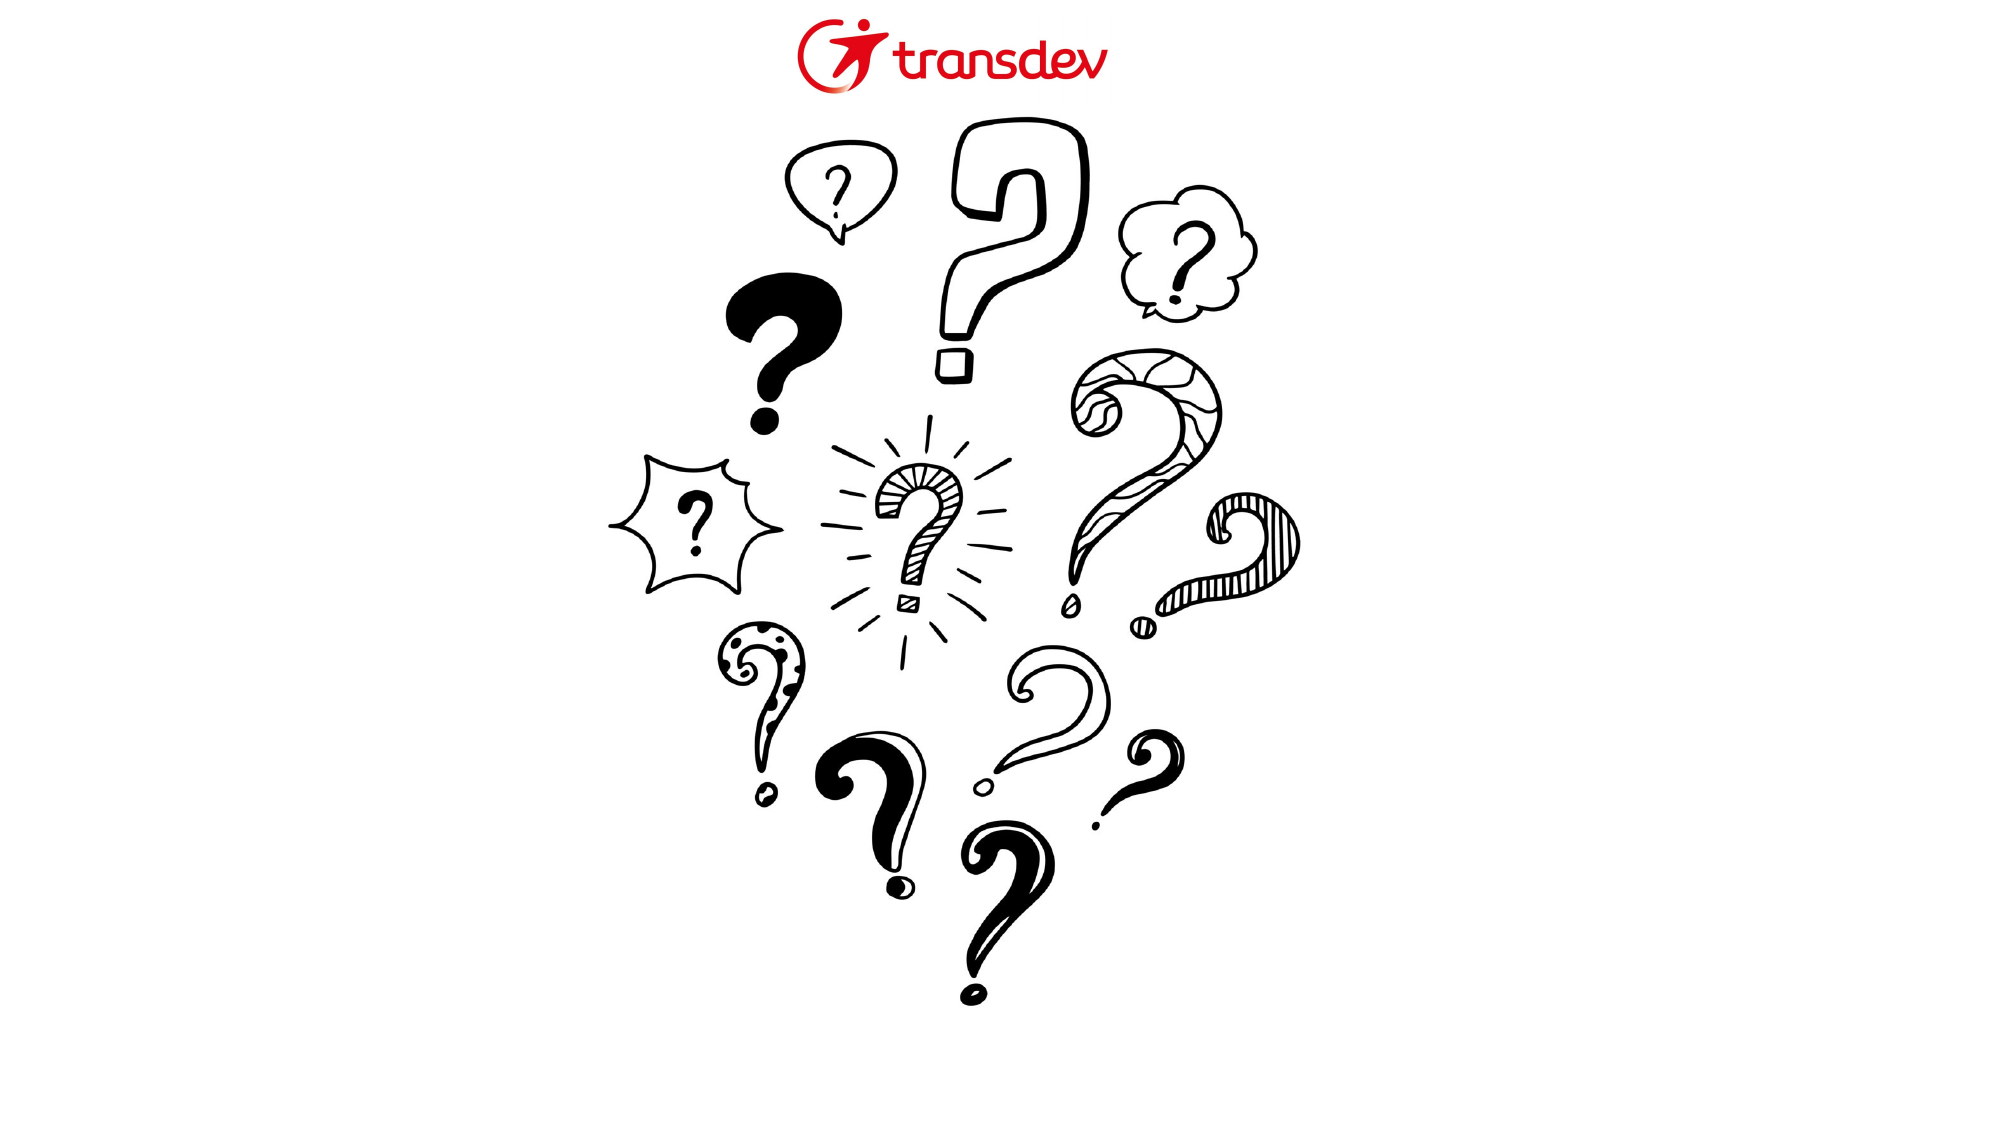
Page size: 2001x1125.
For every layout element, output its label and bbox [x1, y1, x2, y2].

picture [345, 0, 1563, 1125]
